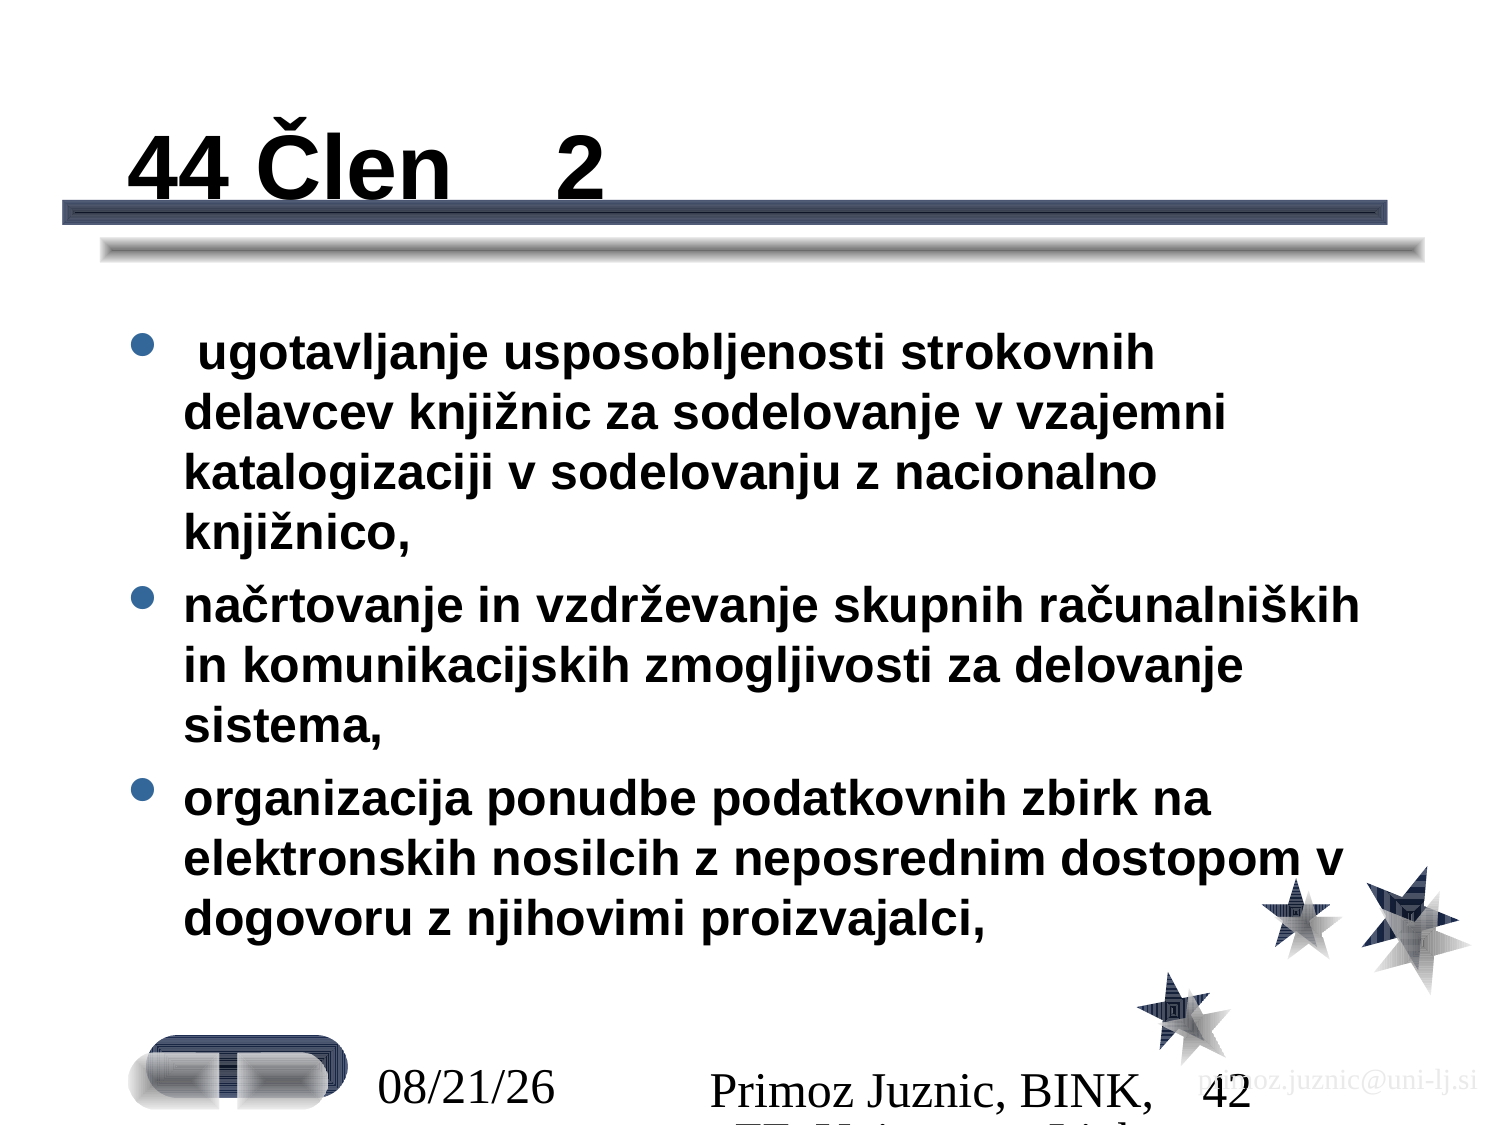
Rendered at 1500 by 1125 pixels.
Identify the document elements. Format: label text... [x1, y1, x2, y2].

title 44 Člen 2 [112, 37, 1388, 225]
list ugotavljanje usposobljenosti strokovnih delavcev knjižnic za sodelovanje v vzajemni katalogizaciji v sodelovanju z nacionalno knjižnico, načrtovanje in vzdrževanje skupnih računalniških in komunikacijskih zmogljivosti za delovanje sistema, organizacija ponudbe podatkovnih zbirk na elektronskih nosilcih z neposrednim dostopom v dogovoru z njihovimi proizvajalci, [112, 312, 1388, 1098]
